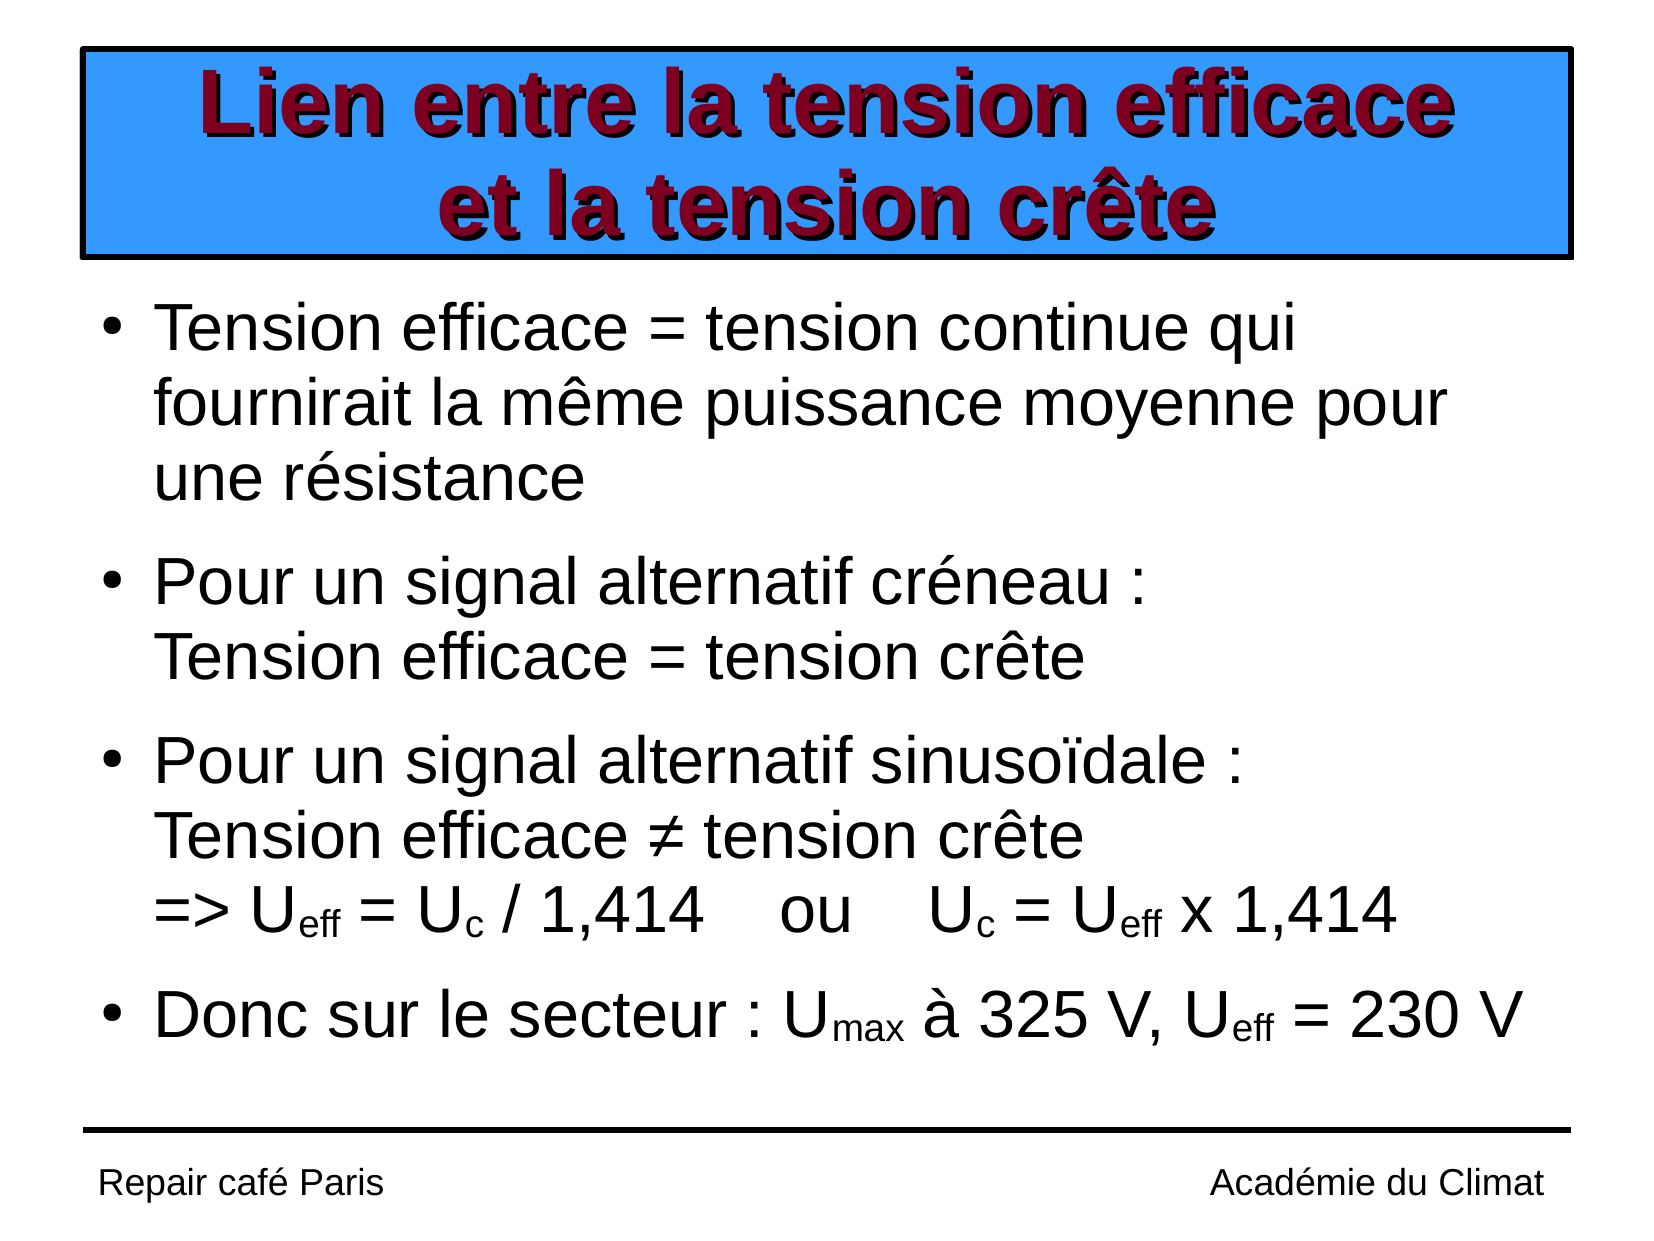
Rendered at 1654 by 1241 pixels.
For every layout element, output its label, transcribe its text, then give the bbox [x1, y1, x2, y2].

list Tension efficace = tension continue qui fournirait la même puissance moyenne pour une résistance Pour un signal alternatif créneau : Tension efficace = tension crête Pour un signal alternatif sinusoïdale : Tension efficace ≠ tension crête => Ueff = Uc / 1,414 ou Uc = Ueff x 1,414 Donc sur le secteur : Umax à 325 V, Ueff = 230 V [82, 290, 1571, 1109]
title Lien entre la tension efficace et la tension crête [82, 49, 1571, 257]
text_box Repair café Paris Académie du Climat [82, 1153, 1571, 1211]
